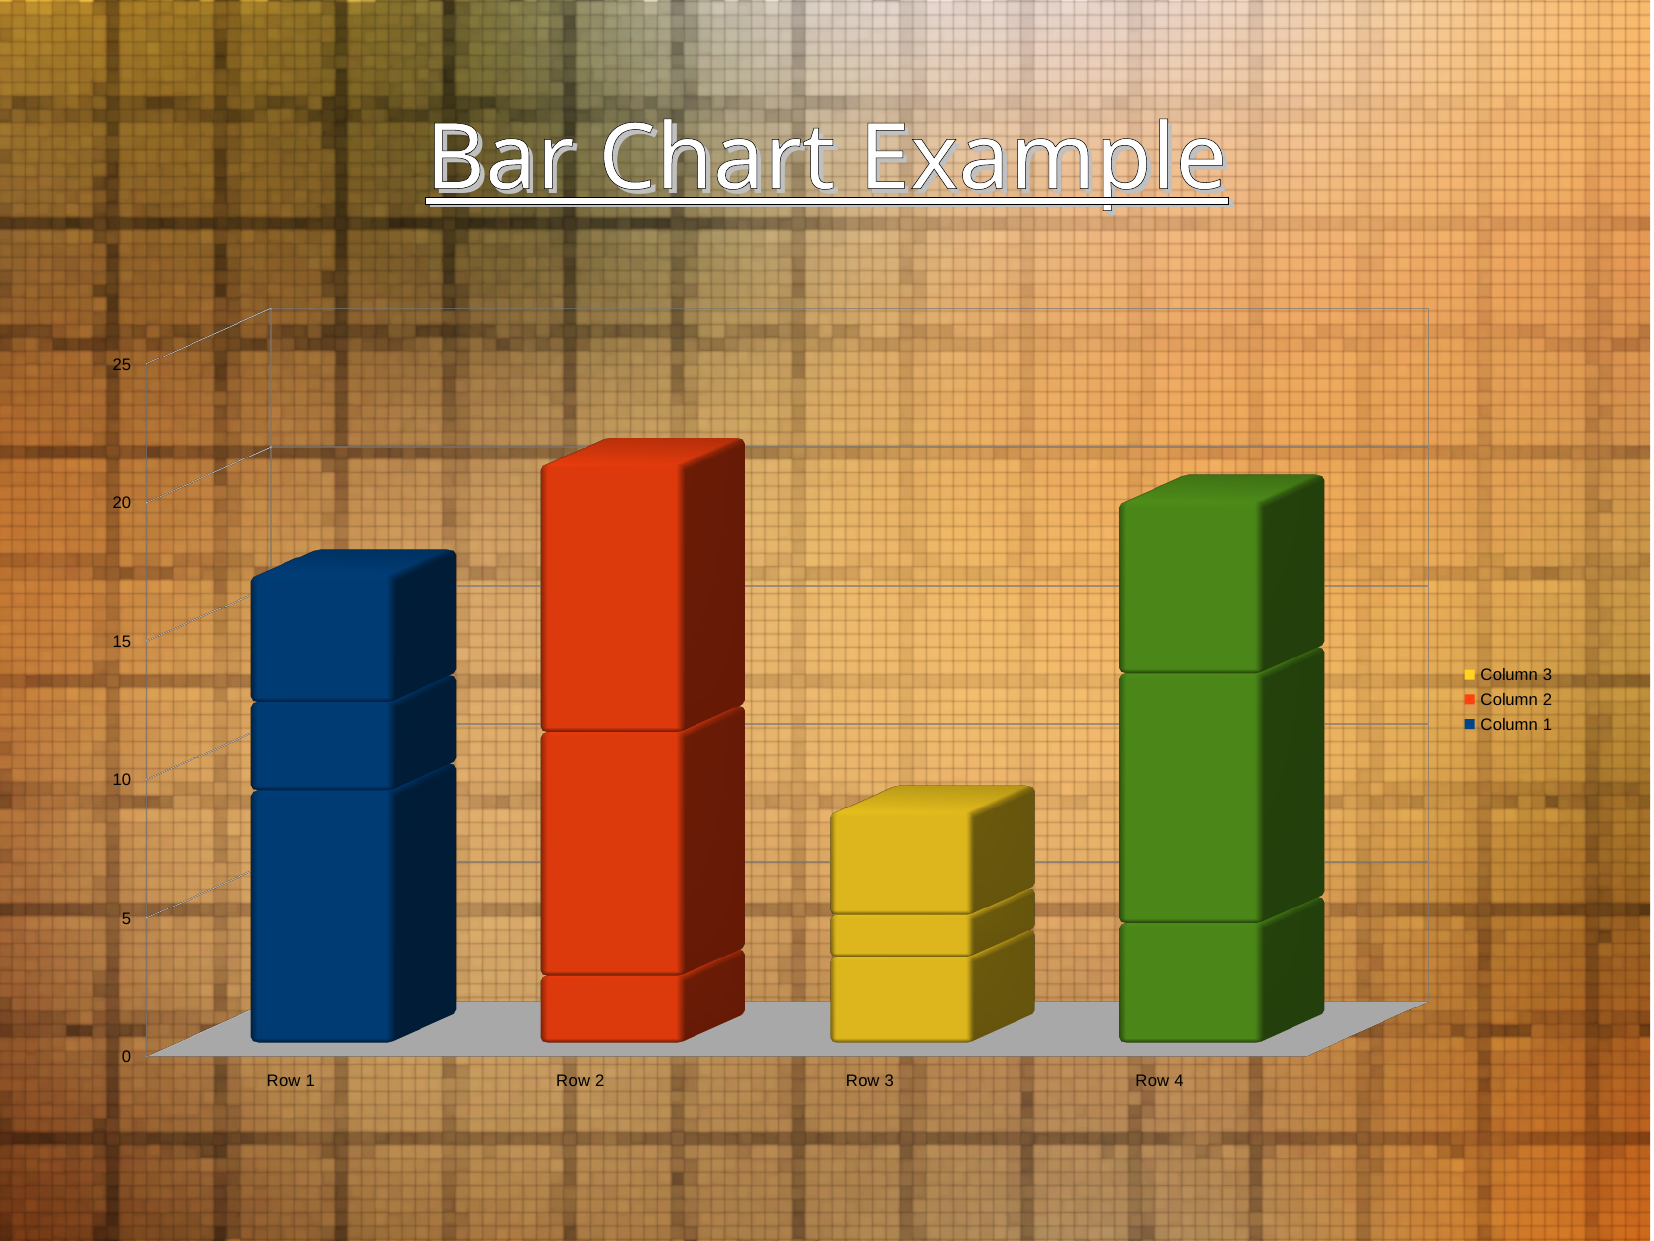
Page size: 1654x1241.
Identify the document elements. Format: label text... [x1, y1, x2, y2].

chart [82, 290, 1571, 1109]
picture [0, 0, 1651, 1241]
title Bar Chart Example [82, 49, 1571, 257]
